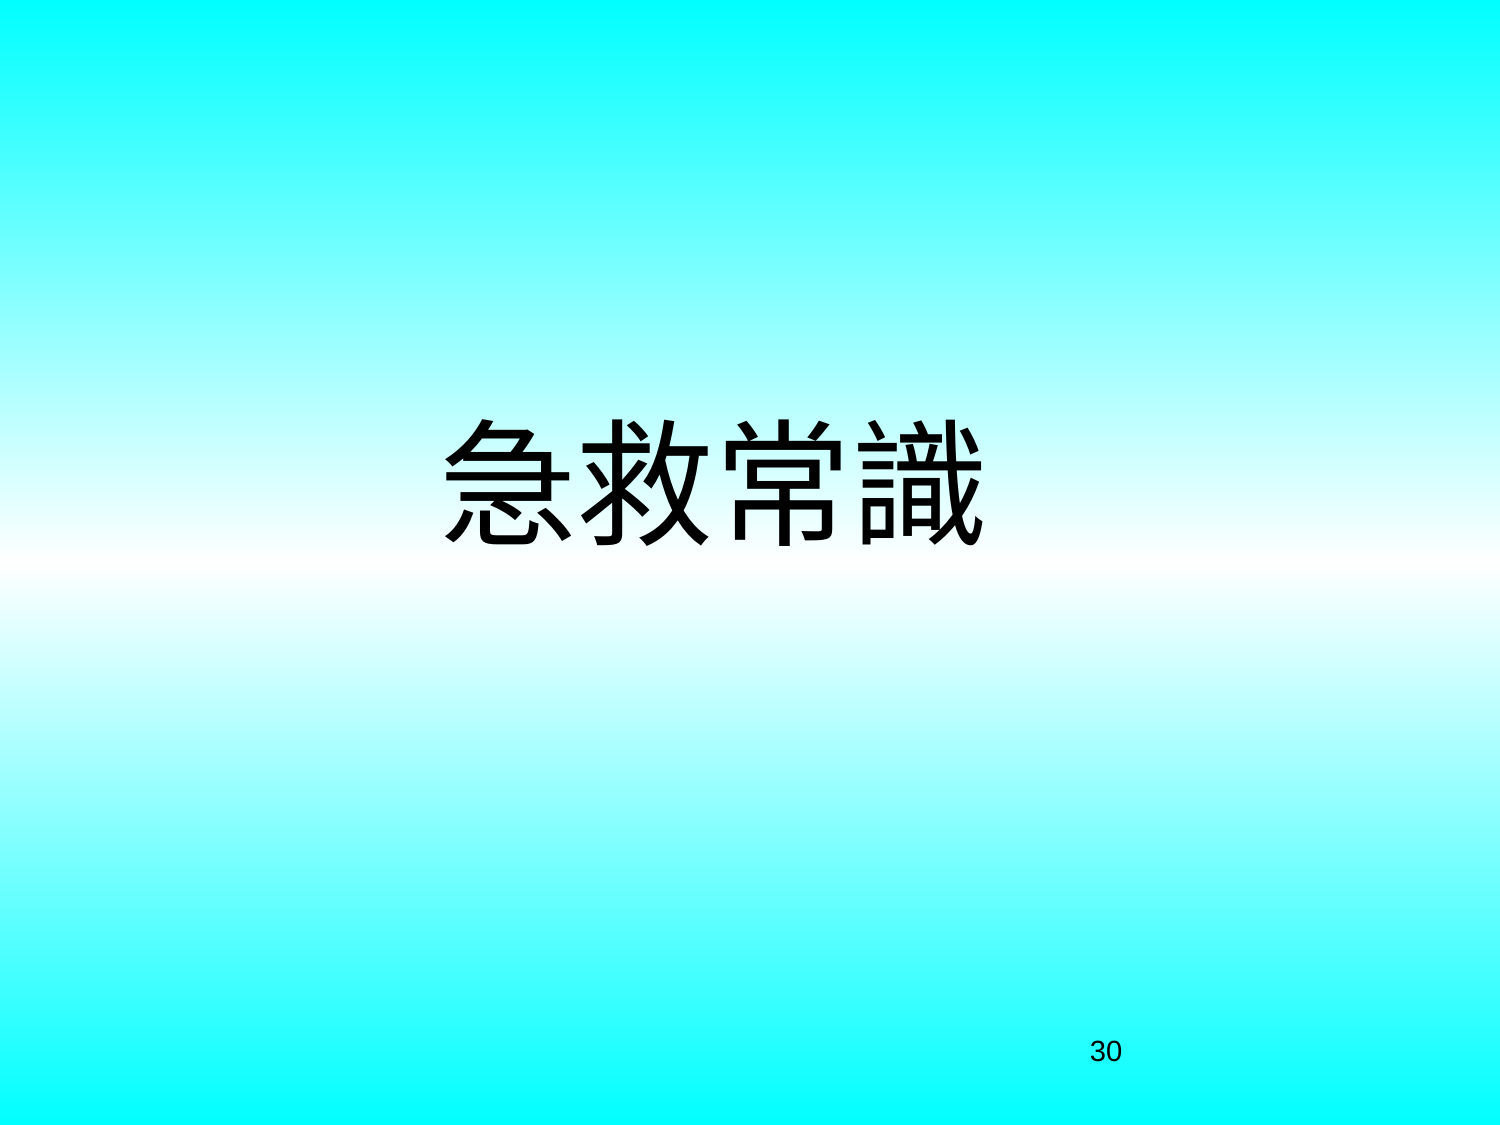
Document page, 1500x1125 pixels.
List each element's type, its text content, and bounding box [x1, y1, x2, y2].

title 急救常識 [76, 386, 1352, 575]
text_box [1074, 1024, 1426, 1103]
